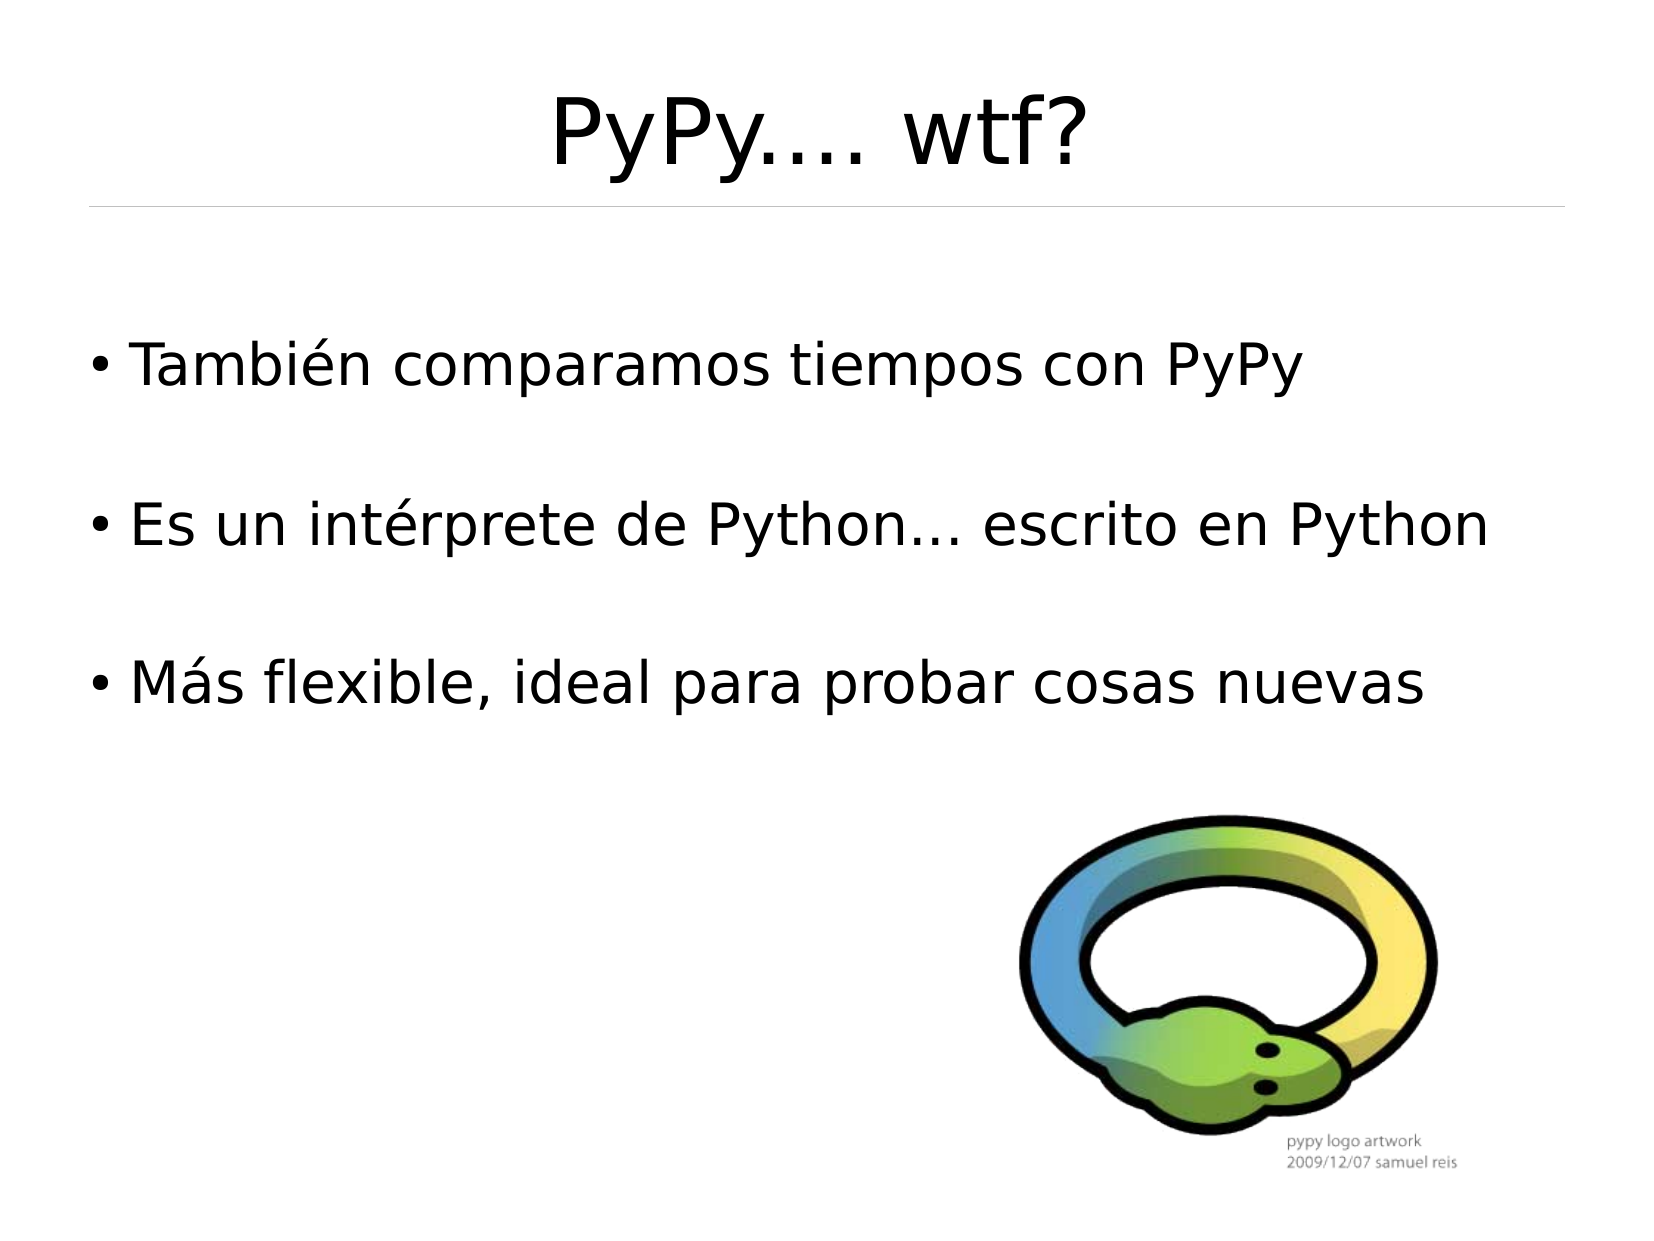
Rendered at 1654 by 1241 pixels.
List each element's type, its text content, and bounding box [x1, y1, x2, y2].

picture [1003, 797, 1477, 1185]
text_box También comparamos tiempos con PyPy Es un intérprete de Python... escrito en Python Más flexible, ideal para probar cosas nuevas [90, 230, 1573, 880]
title PyPy.... wtf? [76, 29, 1565, 237]
